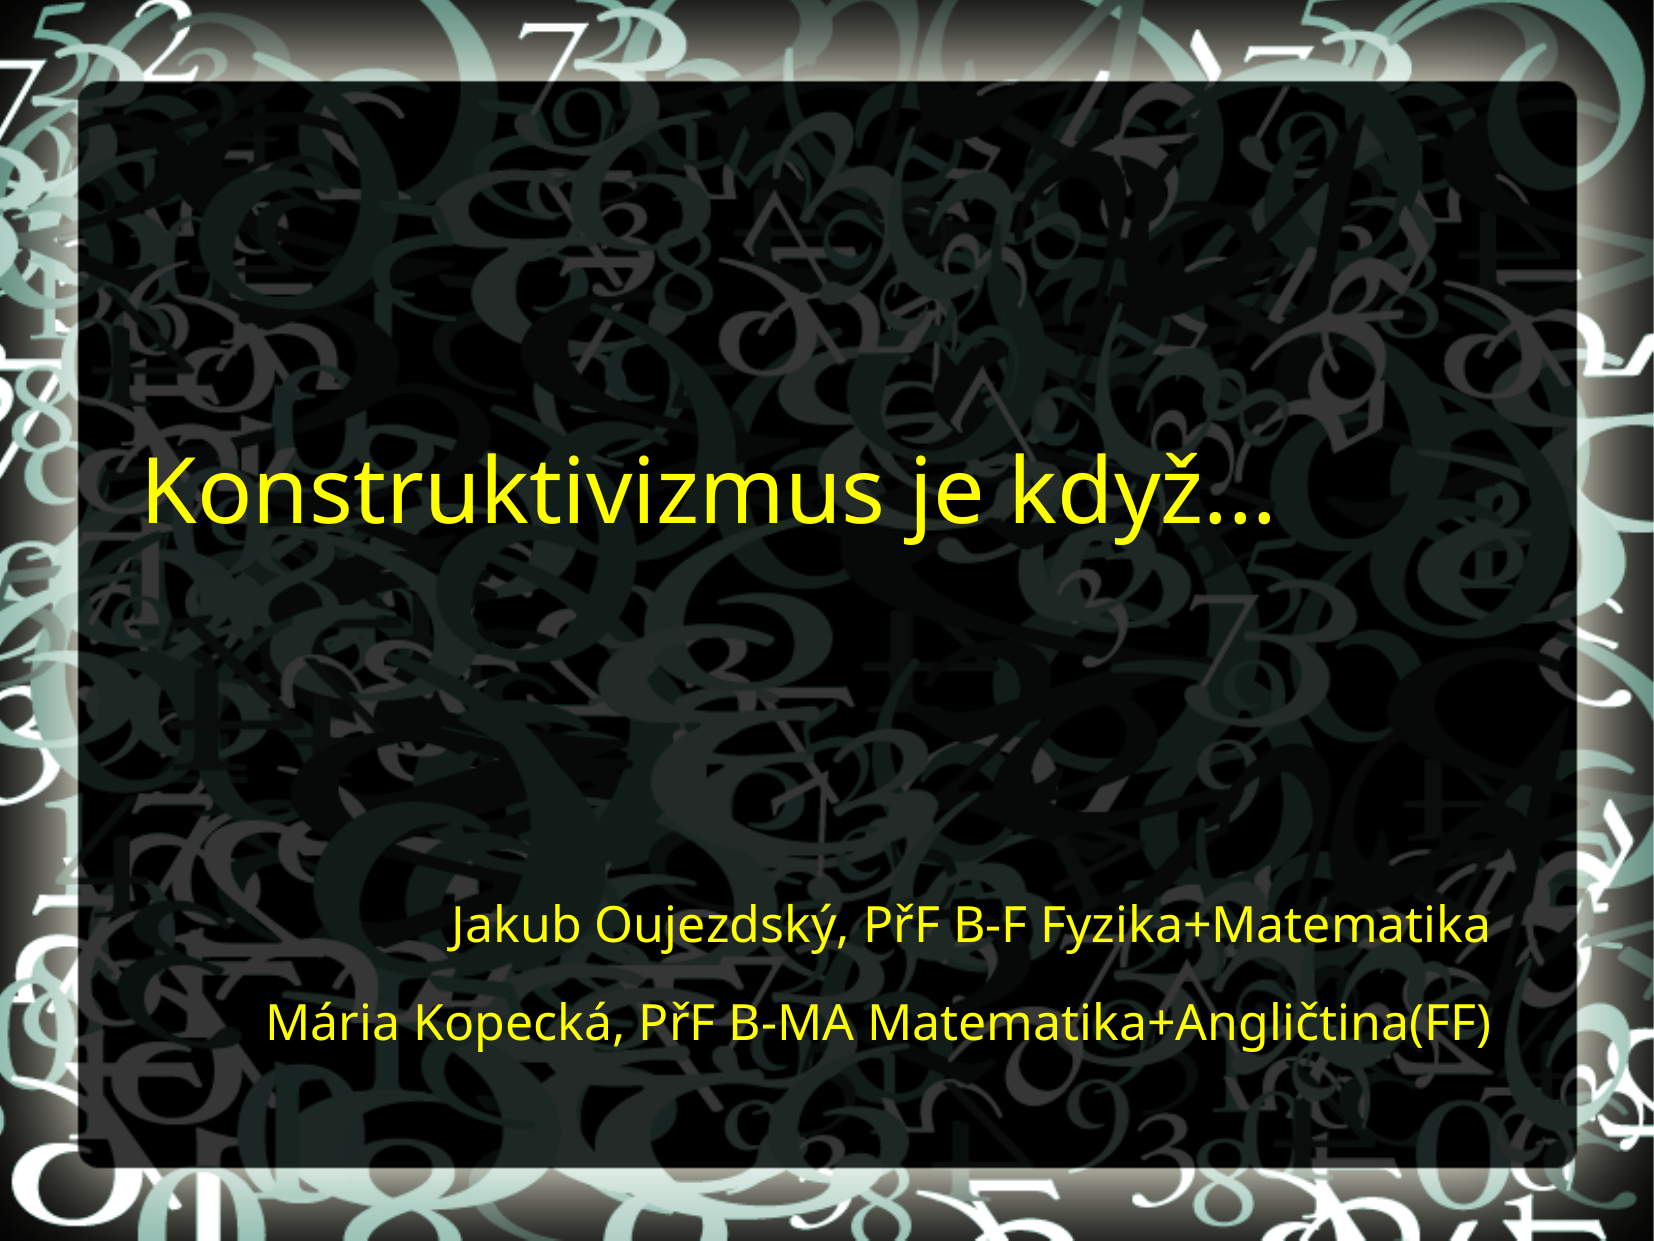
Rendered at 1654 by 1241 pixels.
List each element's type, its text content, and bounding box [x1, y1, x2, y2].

picture [0, 0, 1654, 1241]
list Konstruktivizmus je když... Jakub Oujezdský, PřF B-F Fyzika+Matematika Mária Kopecká, PřF B-MA Matematika+Angličtina(FF) [140, 425, 1493, 1067]
